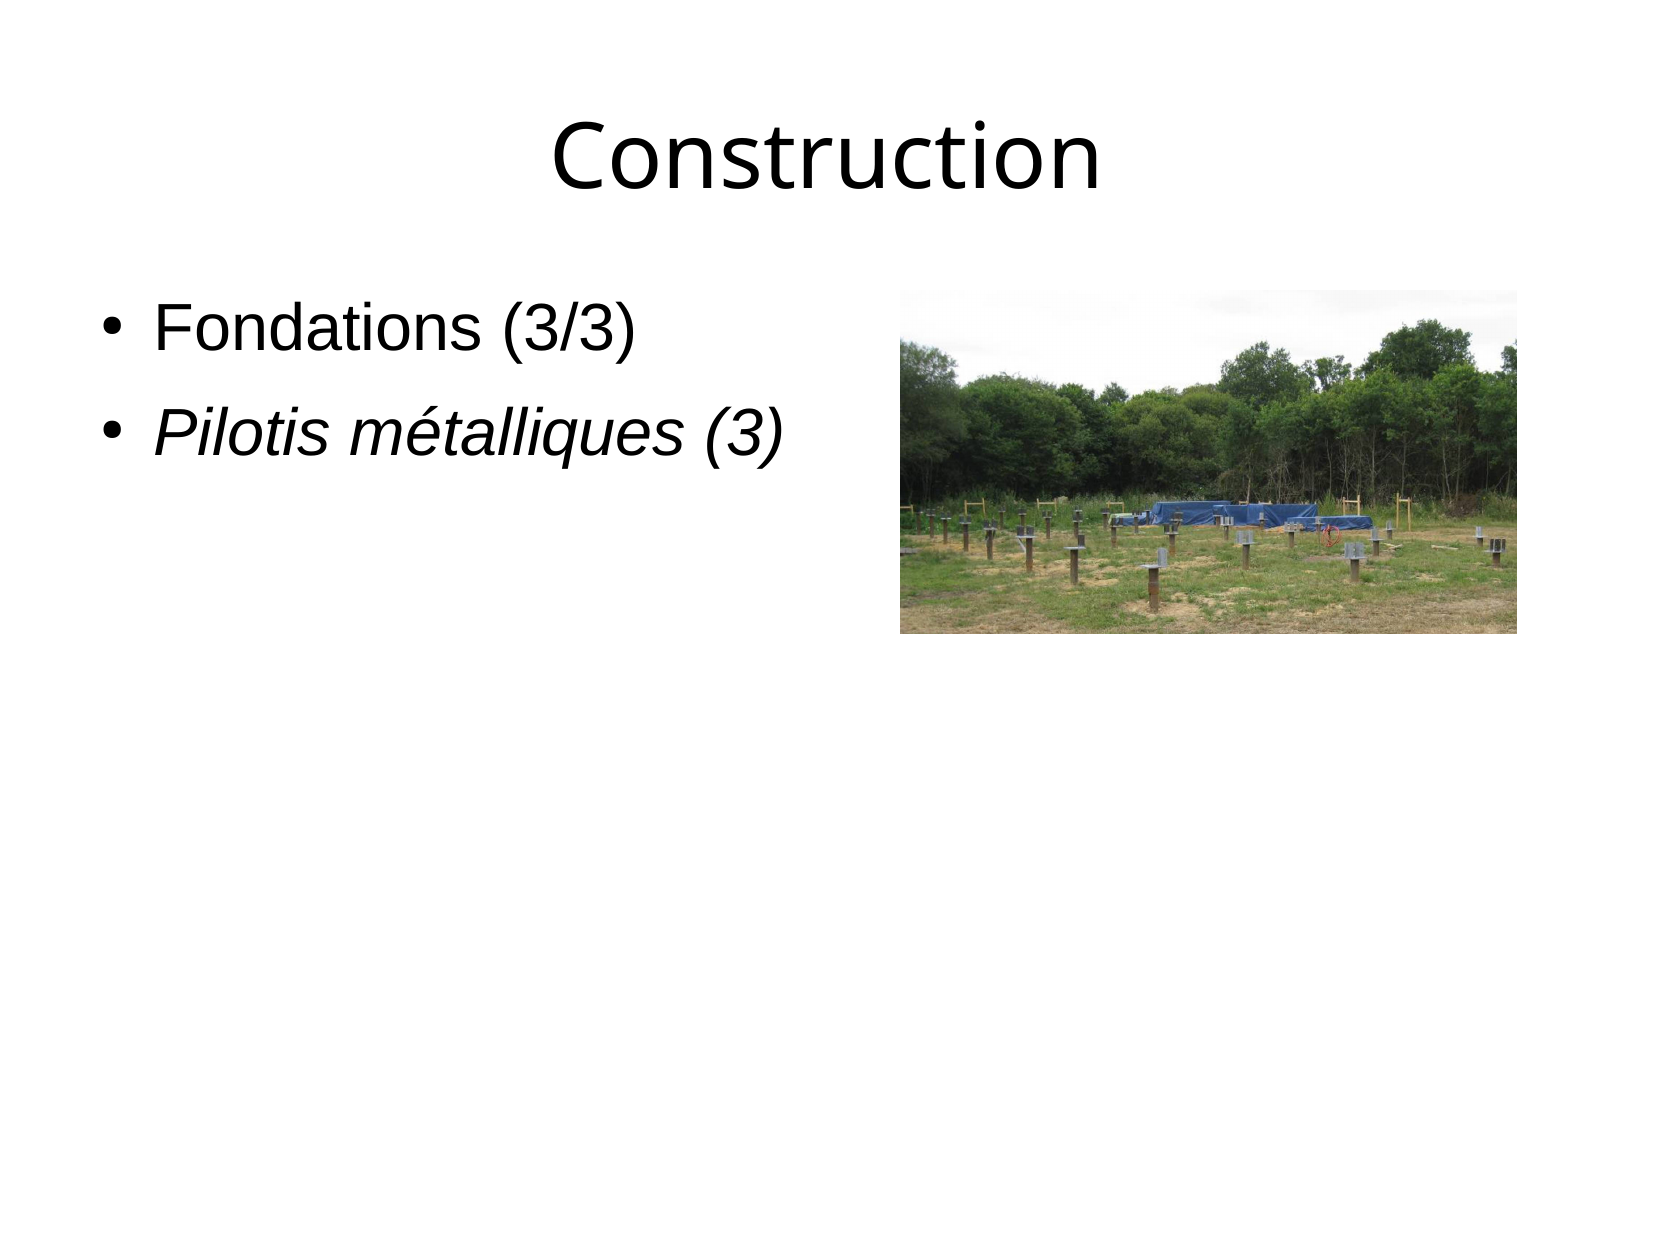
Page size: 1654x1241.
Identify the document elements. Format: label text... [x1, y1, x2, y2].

picture [900, 290, 1517, 634]
title Construction [82, 49, 1571, 257]
list Fondations (3/3) Pilotis métalliques (3) [82, 290, 809, 1010]
